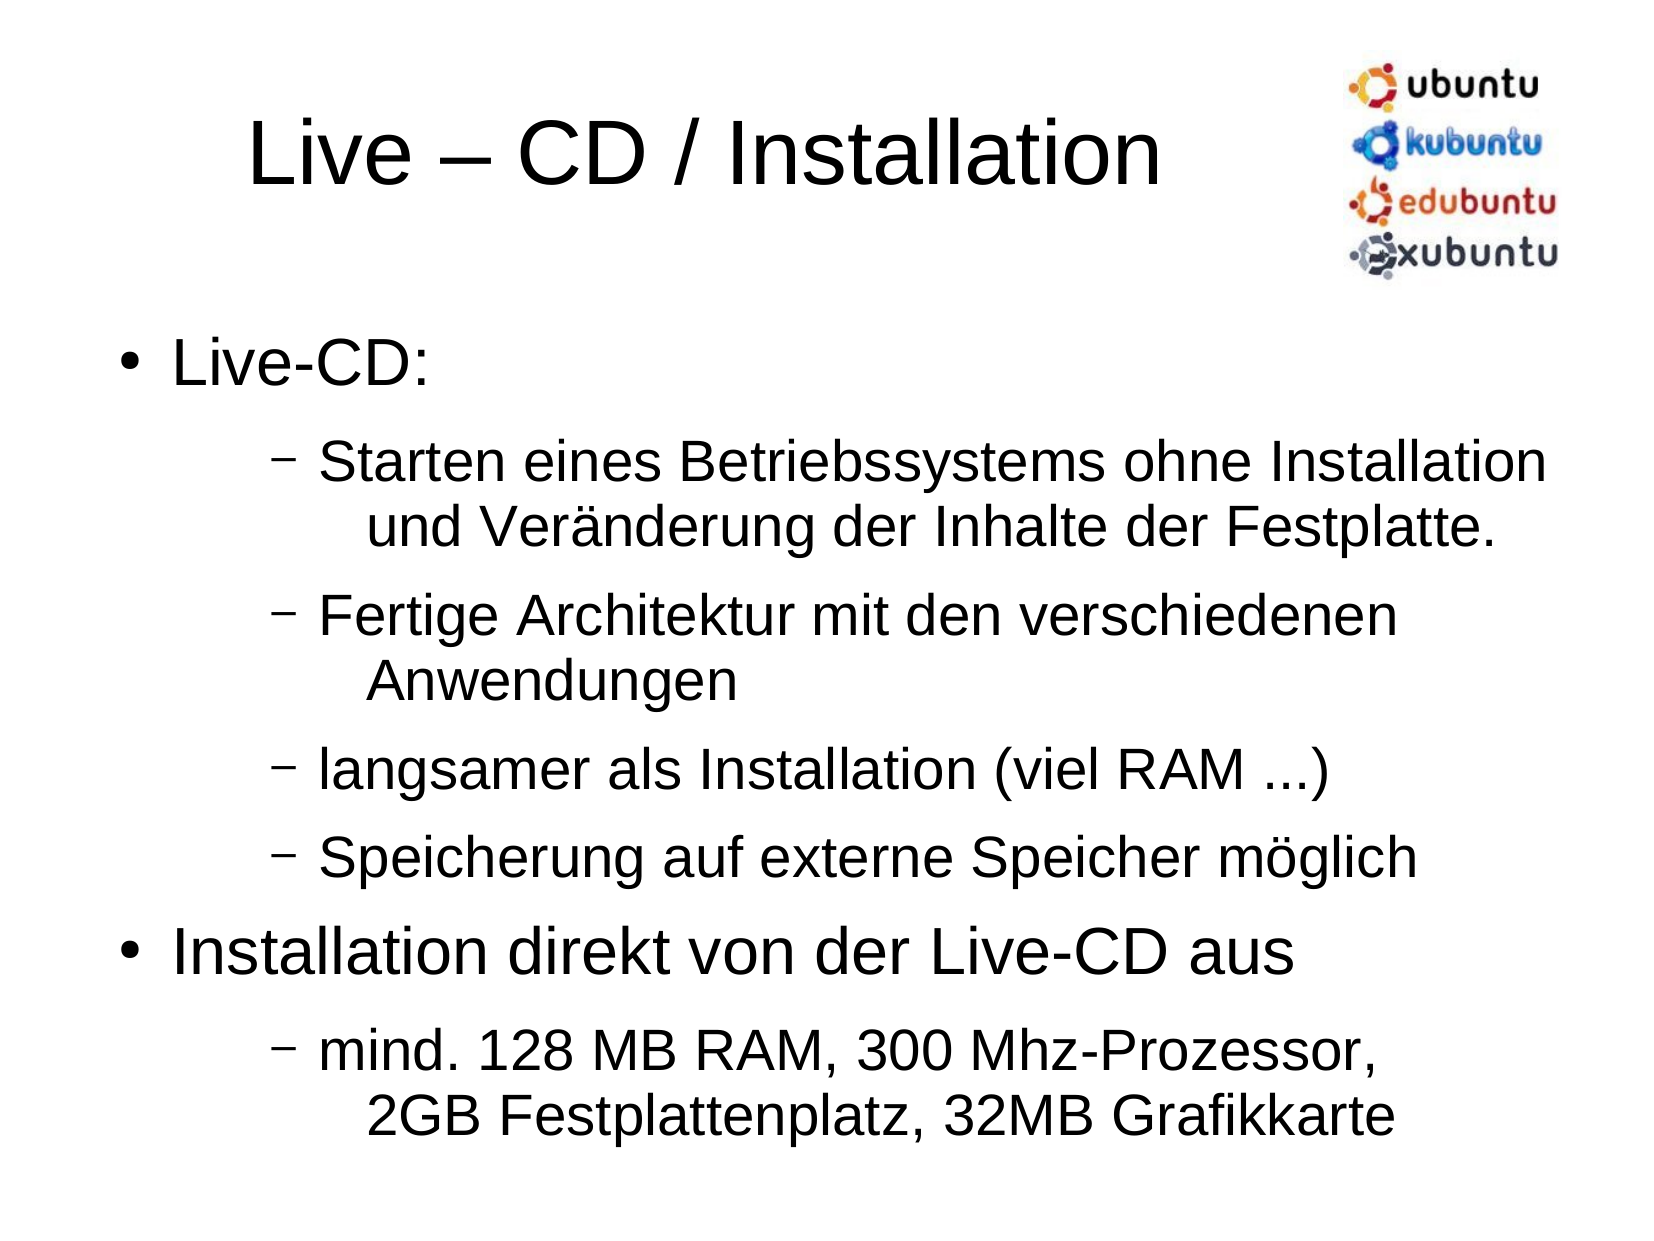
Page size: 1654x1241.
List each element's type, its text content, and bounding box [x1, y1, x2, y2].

title Live – CD / Installation [82, 49, 1329, 257]
picture [1343, 50, 1565, 296]
list Live-CD: Starten eines Betriebssystems ohne Installation und Veränderung der Inhalte der Festplatte. Fertige Architektur mit den verschiedenen Anwendungen langsamer als Installation (viel RAM ...) Speicherung auf externe Speicher möglich Installation direkt von der Live-CD aus mind. 128 MB RAM, 300 Mhz-Prozessor, 2GB Festplattenplatz, 32MB Grafikkarte [82, 324, 1571, 1182]
